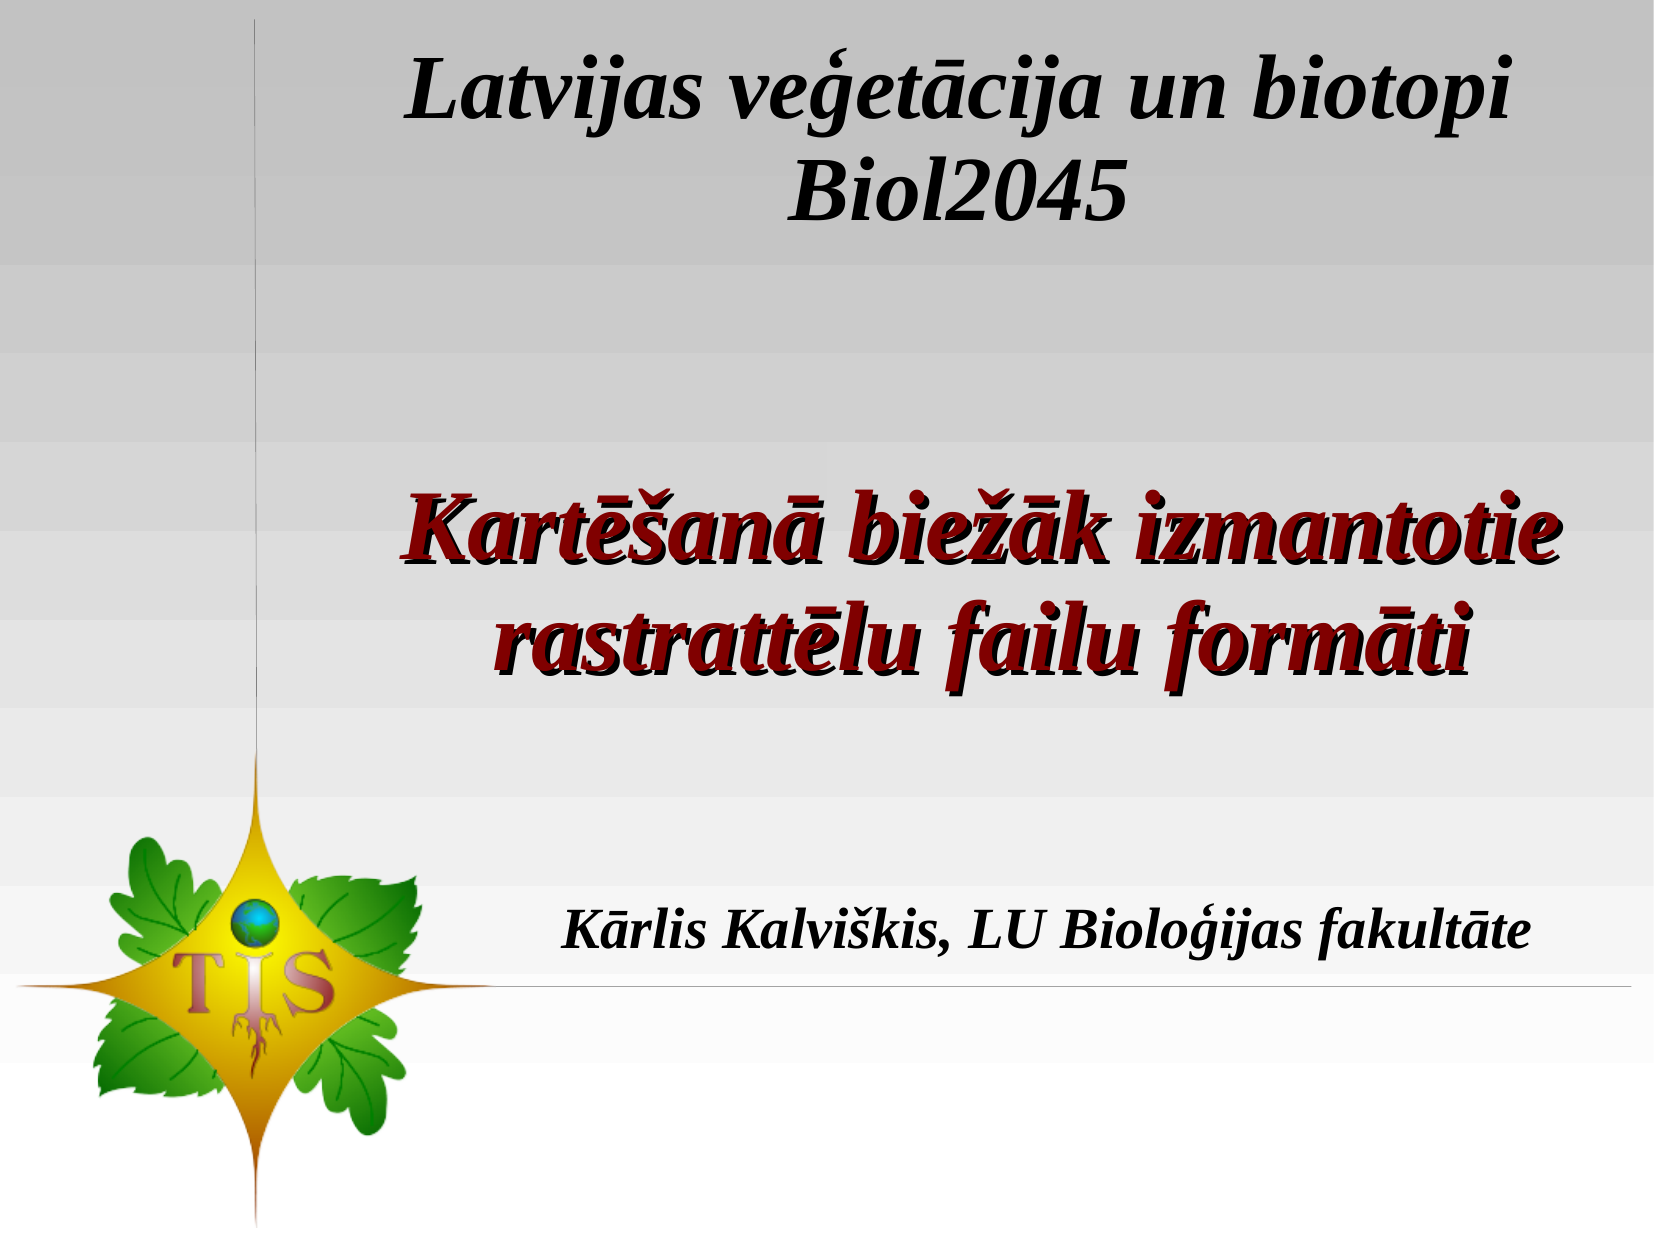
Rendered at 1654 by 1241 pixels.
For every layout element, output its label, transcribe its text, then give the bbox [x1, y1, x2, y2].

title Kartēšanā biežāk izmantotie rastrattēlu failu formāti [332, 314, 1632, 849]
picture [0, 0, 1654, 1241]
